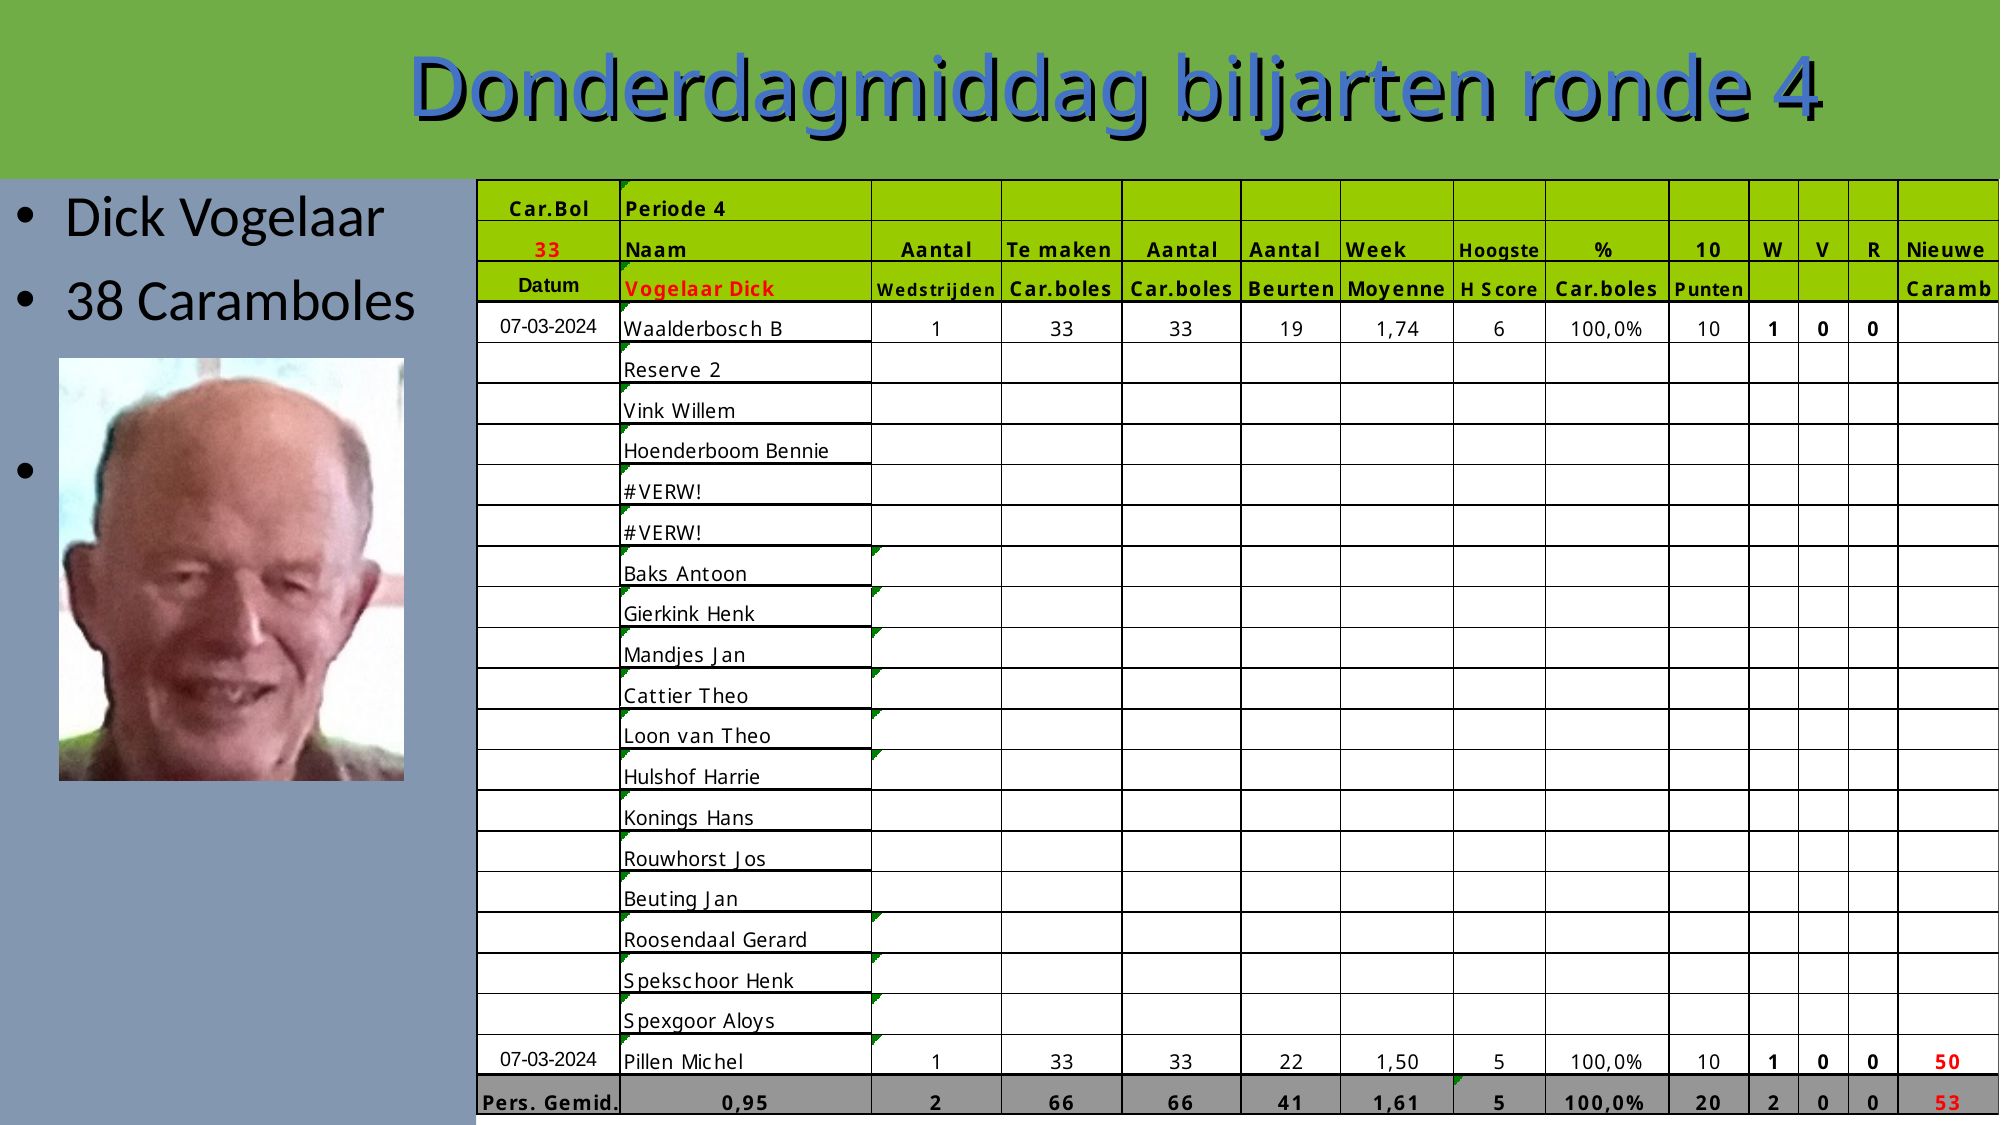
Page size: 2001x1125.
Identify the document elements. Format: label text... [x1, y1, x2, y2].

list Dick Vogelaar 38 Caramboles [0, 179, 477, 1125]
title Donderdagmiddag biljarten ronde 4 [0, 0, 2000, 179]
picture [59, 358, 404, 781]
picture [476, 179, 2000, 1117]
